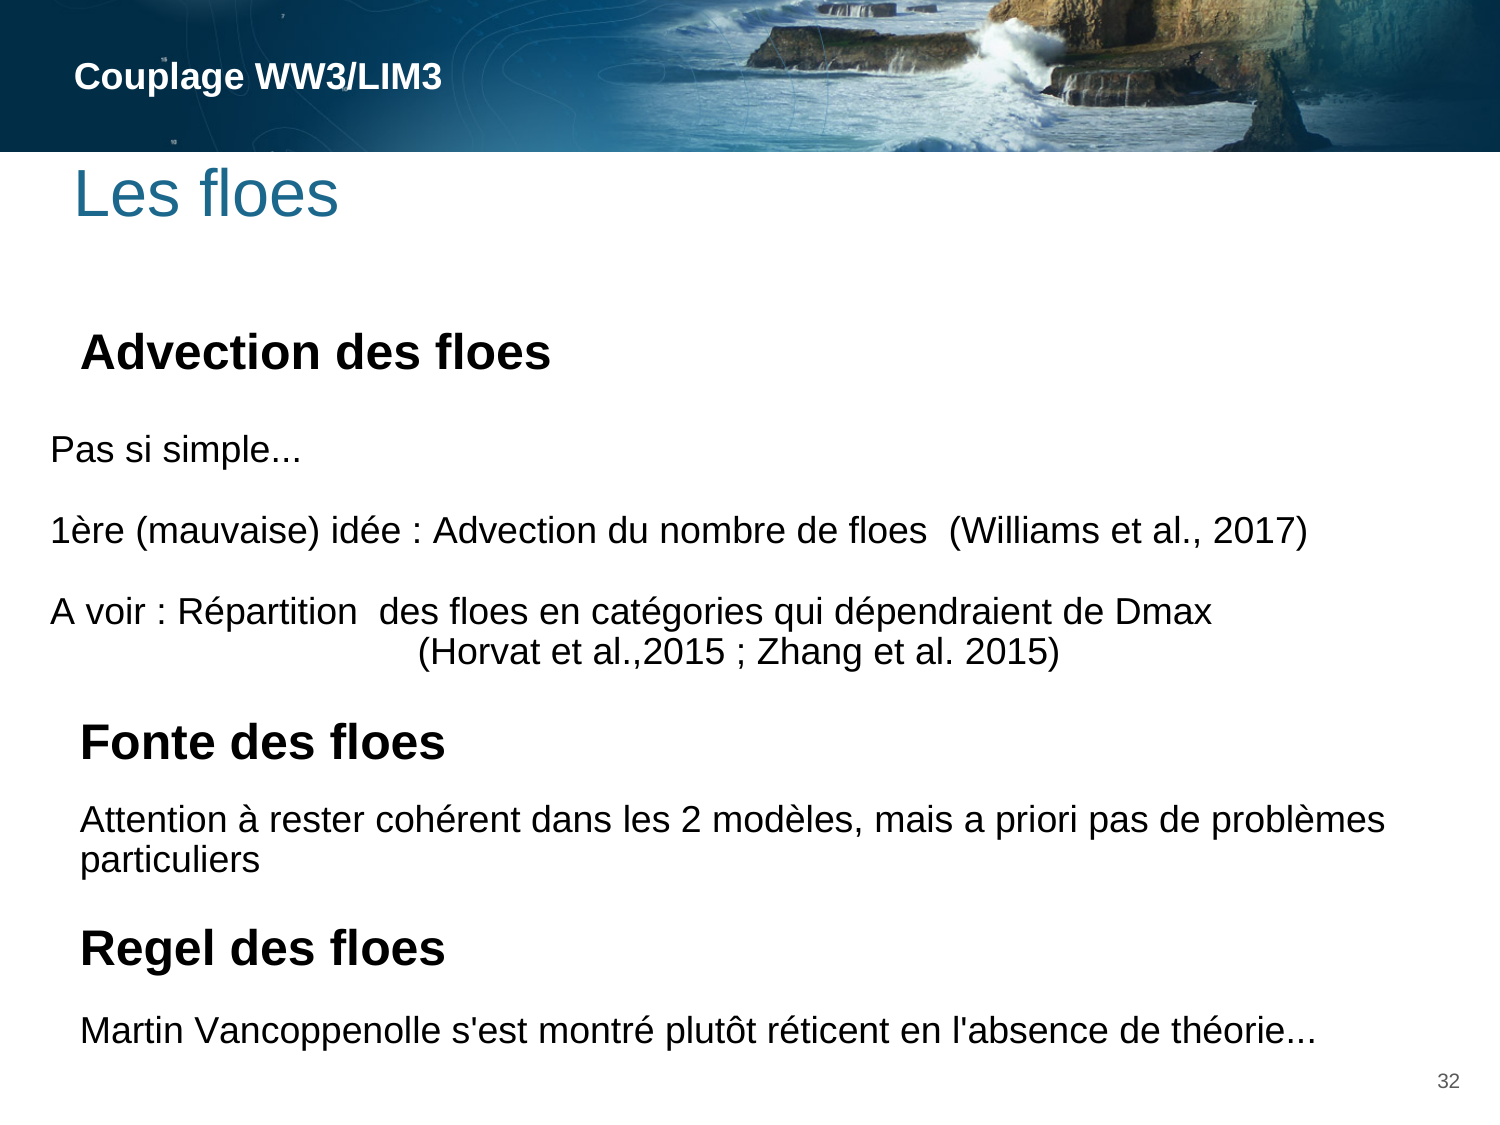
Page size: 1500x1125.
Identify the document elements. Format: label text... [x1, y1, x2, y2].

title Les floes [59, 102, 1418, 278]
picture [0, 0, 1500, 152]
title Couplage WW3/LIM3 [59, 29, 798, 119]
text_box Advection des floes [29, 319, 1329, 422]
text_box Regel des floes [29, 915, 1329, 1003]
text_box Fonte des floes [29, 708, 1329, 792]
text_box Martin Vancoppenolle s'est montré plutôt réticent en l'absence de théorie... [29, 1003, 1500, 1125]
text_box Attention à rester cohérent dans les 2 modèles, mais a priori pas de problèmes particuliers [29, 792, 1500, 1002]
text_box Pas si simple... 1ère (mauvaise) idée : Advection du nombre de floes (Williams et al., 2017) A voir : Répartition des floes en catégories qui dépendraient de Dmax (Horvat et al.,2015 ; Zhang et al. 2015) [0, 422, 1477, 793]
